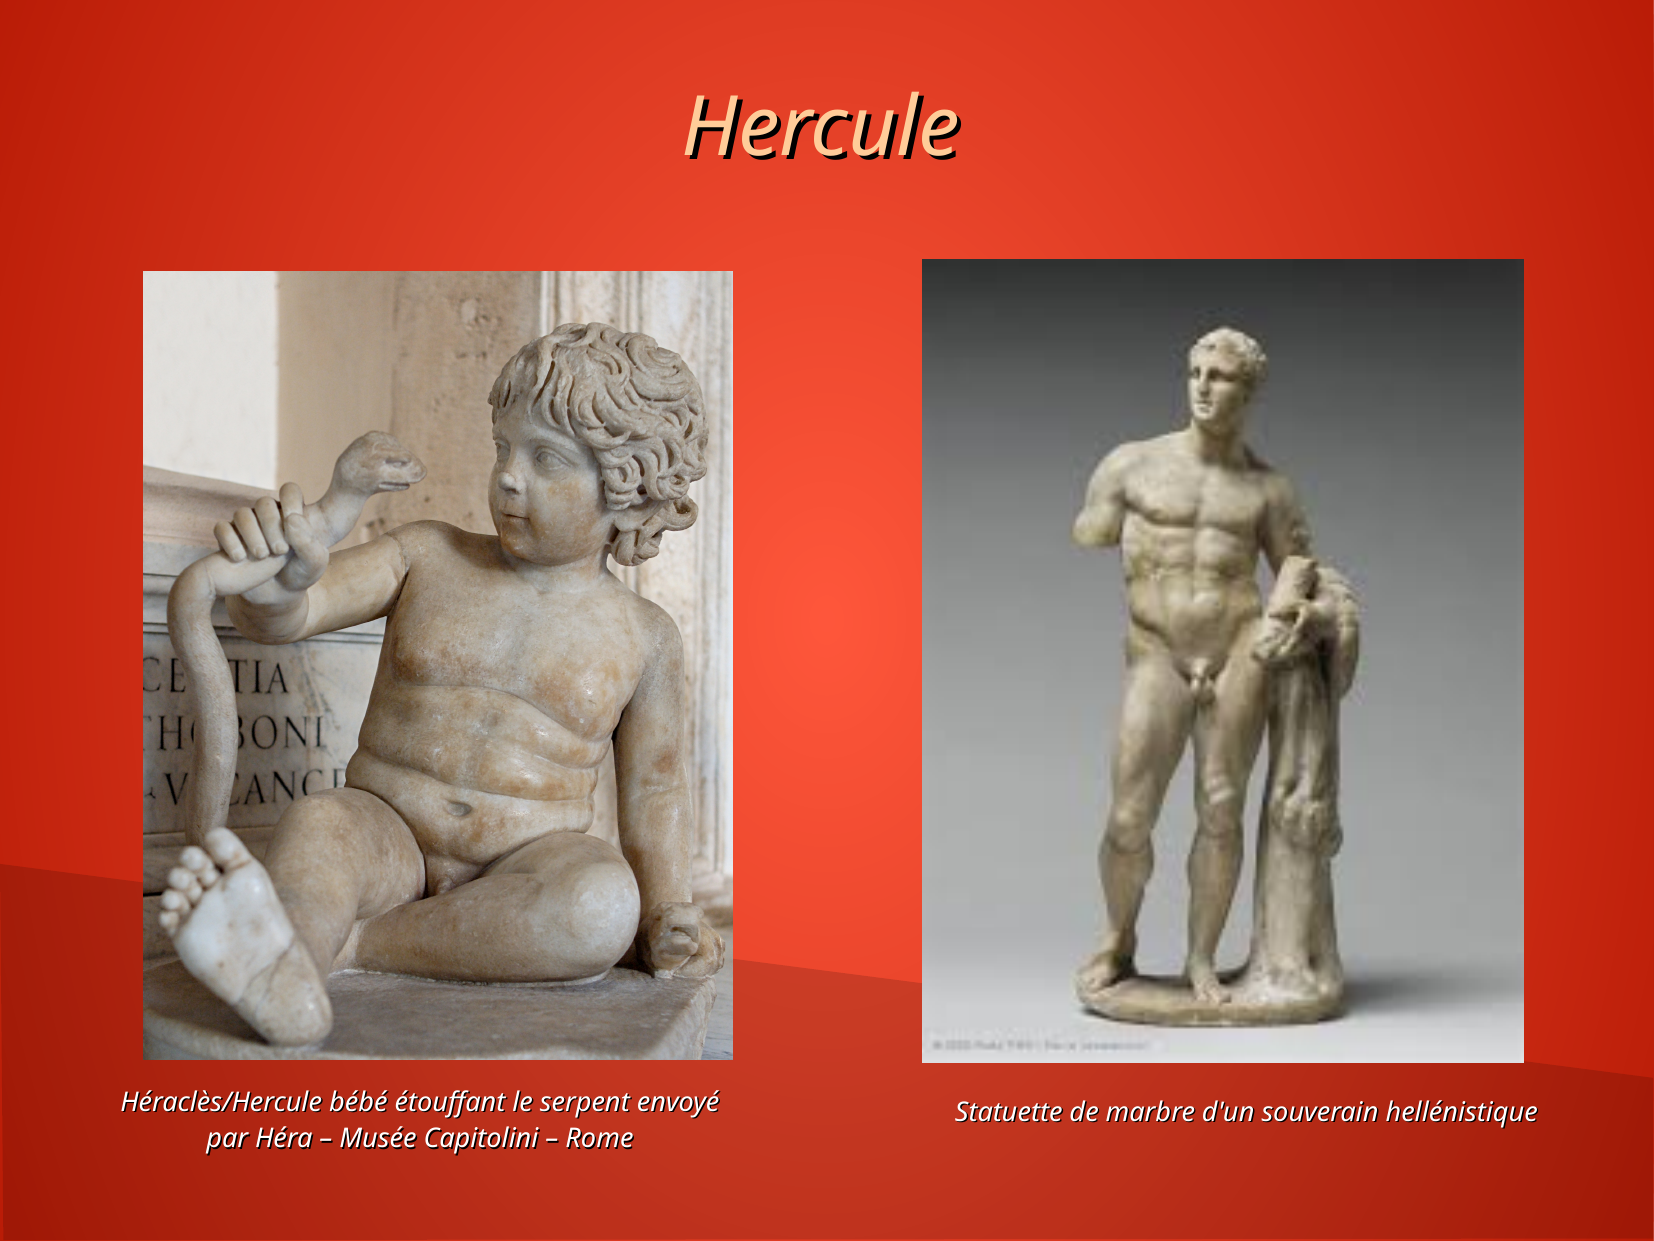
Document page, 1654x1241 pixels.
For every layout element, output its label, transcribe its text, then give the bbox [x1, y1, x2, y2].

text_box Hercule [625, 70, 1038, 176]
picture [143, 271, 733, 1060]
text_box Statuette de marbre d'un souverain hellénistique [921, 1085, 1572, 1170]
text_box Héraclès/Hercule bébé étouffant le serpent envoyé par Héra – Musée Capitolini – Rome [83, 1074, 756, 1194]
picture [922, 259, 1524, 1063]
